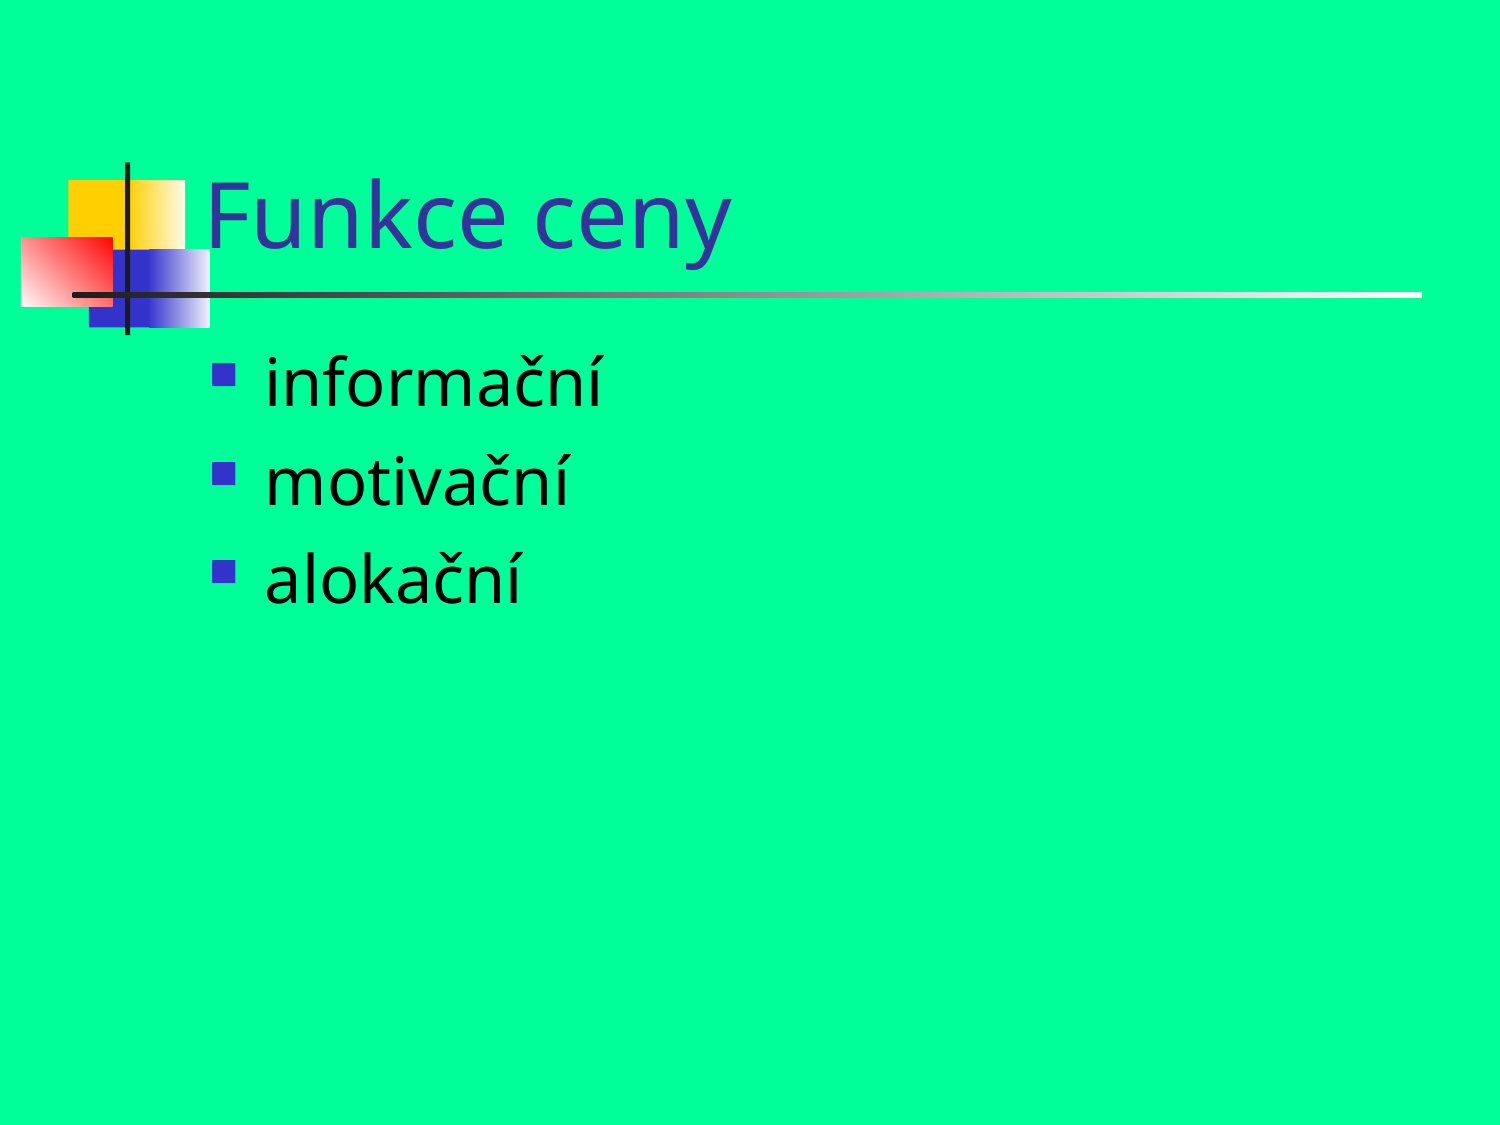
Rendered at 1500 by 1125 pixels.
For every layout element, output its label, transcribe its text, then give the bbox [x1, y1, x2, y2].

title Funkce ceny [188, 35, 1467, 276]
list informační motivační alokační [193, 331, 1469, 1032]
